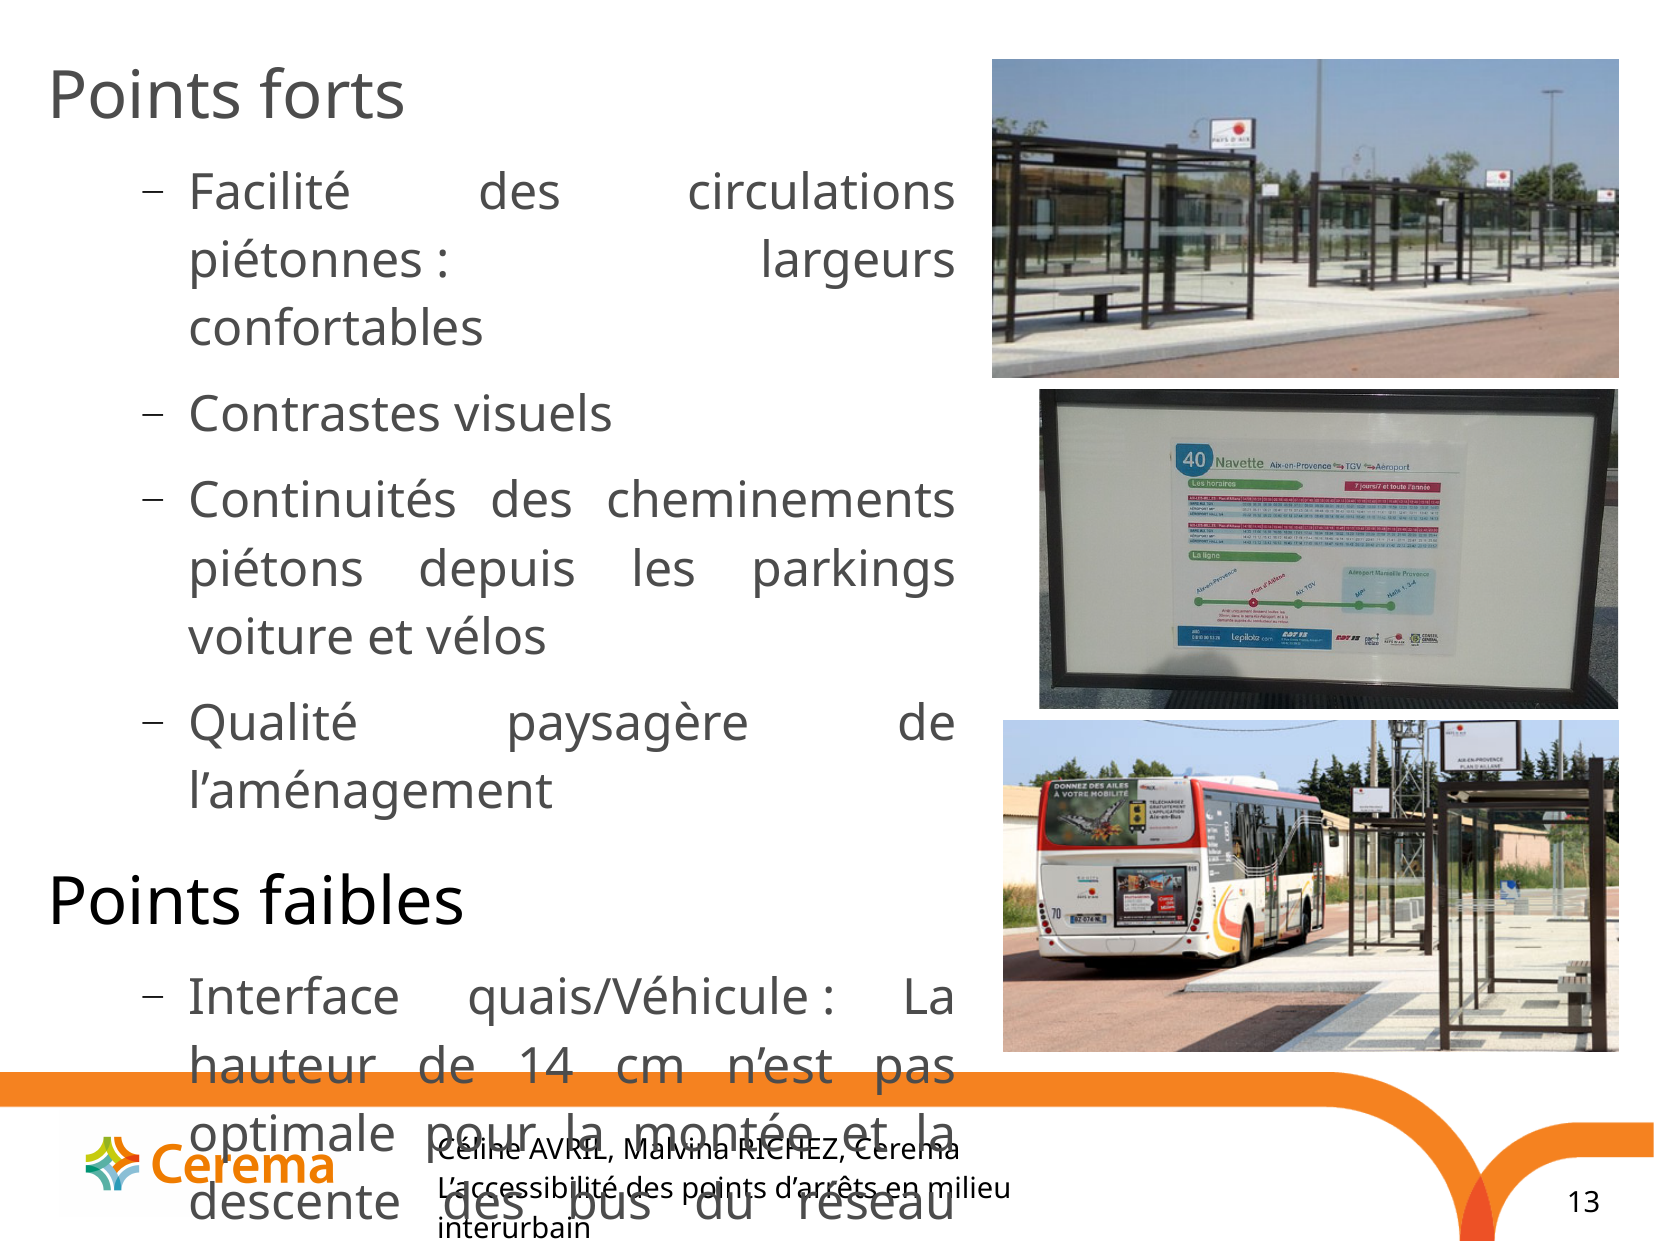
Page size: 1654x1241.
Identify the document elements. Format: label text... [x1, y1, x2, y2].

picture [333, 1072, 347, 1080]
picture [882, 1072, 896, 1080]
picture [992, 59, 1619, 378]
picture [424, 1072, 439, 1080]
picture [226, 1072, 239, 1080]
picture [1003, 720, 1619, 1052]
list Points forts Facilité des circulations piétonnes : largeurs confortables Contrastes visuels Continuités des cheminements piétons depuis les parkings voiture et vélos Qualité paysagère de l’aménagement Points faibles Interface quais/Véhicule : La hauteur de 14 cm n’est pas optimale pour la montée et la descente des bus du réseau urbain Manque de contraste tactile et d’informations sonores pour les personnes aveugles [0, 47, 957, 1063]
picture [255, 1072, 269, 1080]
picture [1039, 389, 1619, 709]
picture [0, 1072, 1654, 1241]
picture [911, 1072, 924, 1080]
